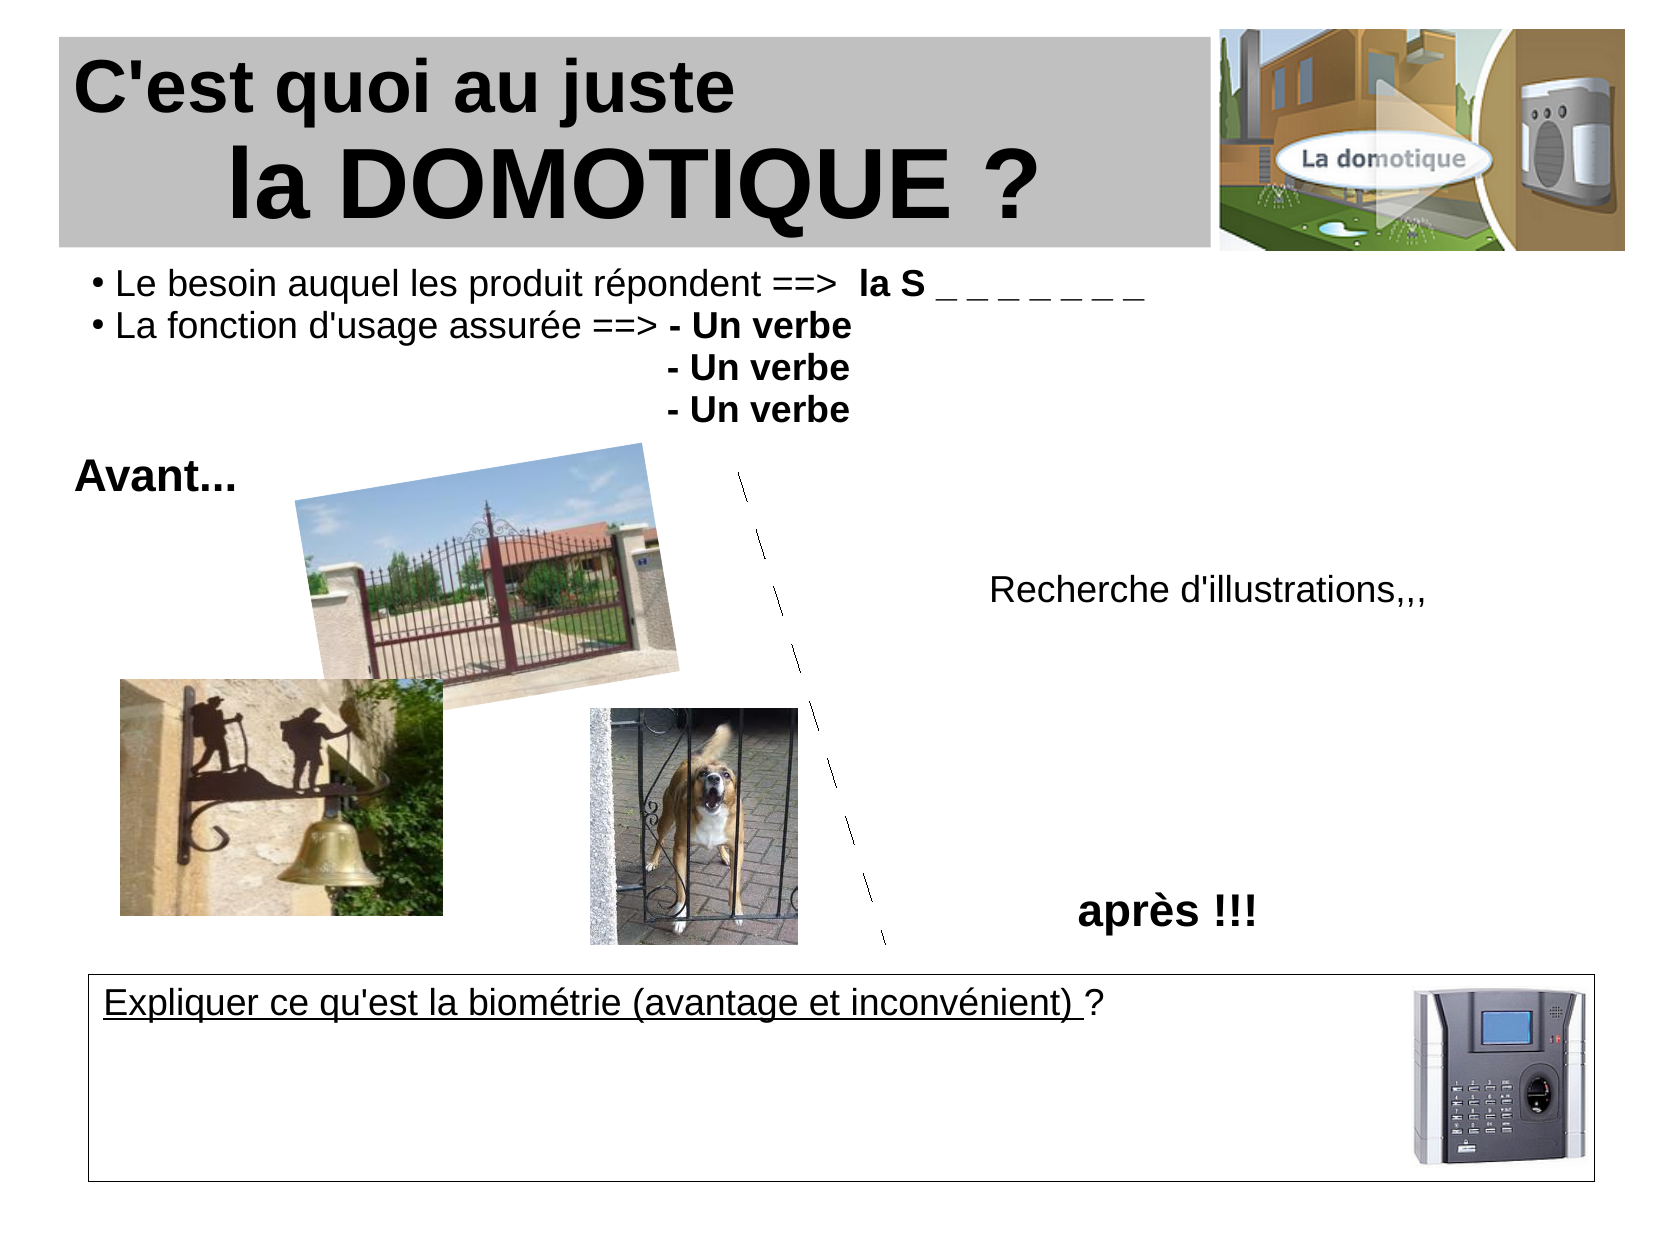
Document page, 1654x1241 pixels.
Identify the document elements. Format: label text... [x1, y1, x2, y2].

text_box Expliquer ce qu'est la biométrie (avantage et inconvénient) ? [88, 974, 1595, 1182]
picture [590, 708, 798, 945]
text_box C'est quoi au juste la DOMOTIQUE ? [59, 36, 1211, 248]
text_box après !!! [1062, 877, 1477, 945]
picture [1411, 986, 1589, 1168]
text_box Le besoin auquel les produit répondent ==> la S _ _ _ _ _ _ _ La fonction d'usage assurée ==> - Un verbe - Un verbe - Un verbe [76, 255, 1583, 444]
text_box Avant... [59, 442, 325, 511]
text_box Recherche d'illustrations,,, [974, 561, 1565, 618]
picture [1219, 29, 1625, 251]
picture [120, 444, 680, 916]
